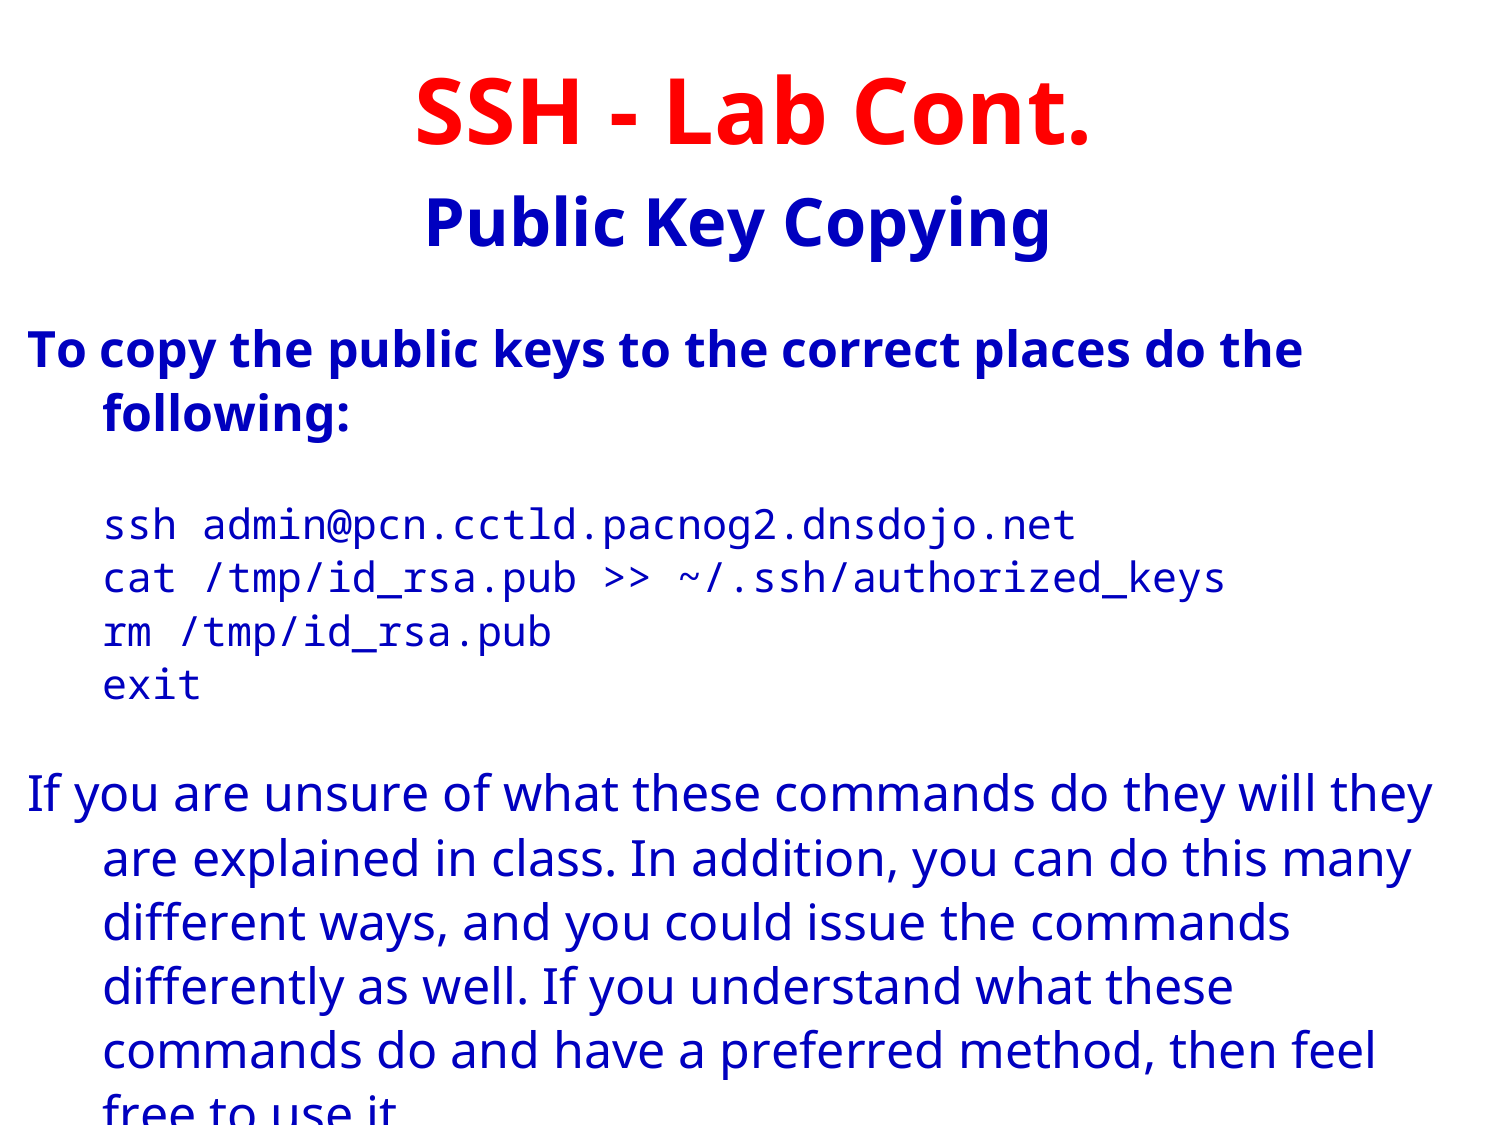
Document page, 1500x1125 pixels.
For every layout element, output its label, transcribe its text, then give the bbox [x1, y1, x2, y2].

list Public Key Copying To copy the public keys to the correct places do the following: ssh admin@pcn.cctld.pacnog2.dnsdojo.net cat /tmp/id_rsa.pub >> ~/.ssh/authorized_keys rm /tmp/id_rsa.pub exit If you are unsure of what these commands do they will they are explained in class. In addition, you can do this many different ways, and you could issue the commands differently as well. If you understand what these commands do and have a preferred method, then feel free to use it. Go to the next slide to connect with your public/private keys! [27, 175, 1450, 1099]
title SSH - Lab Cont. [191, 46, 1341, 165]
